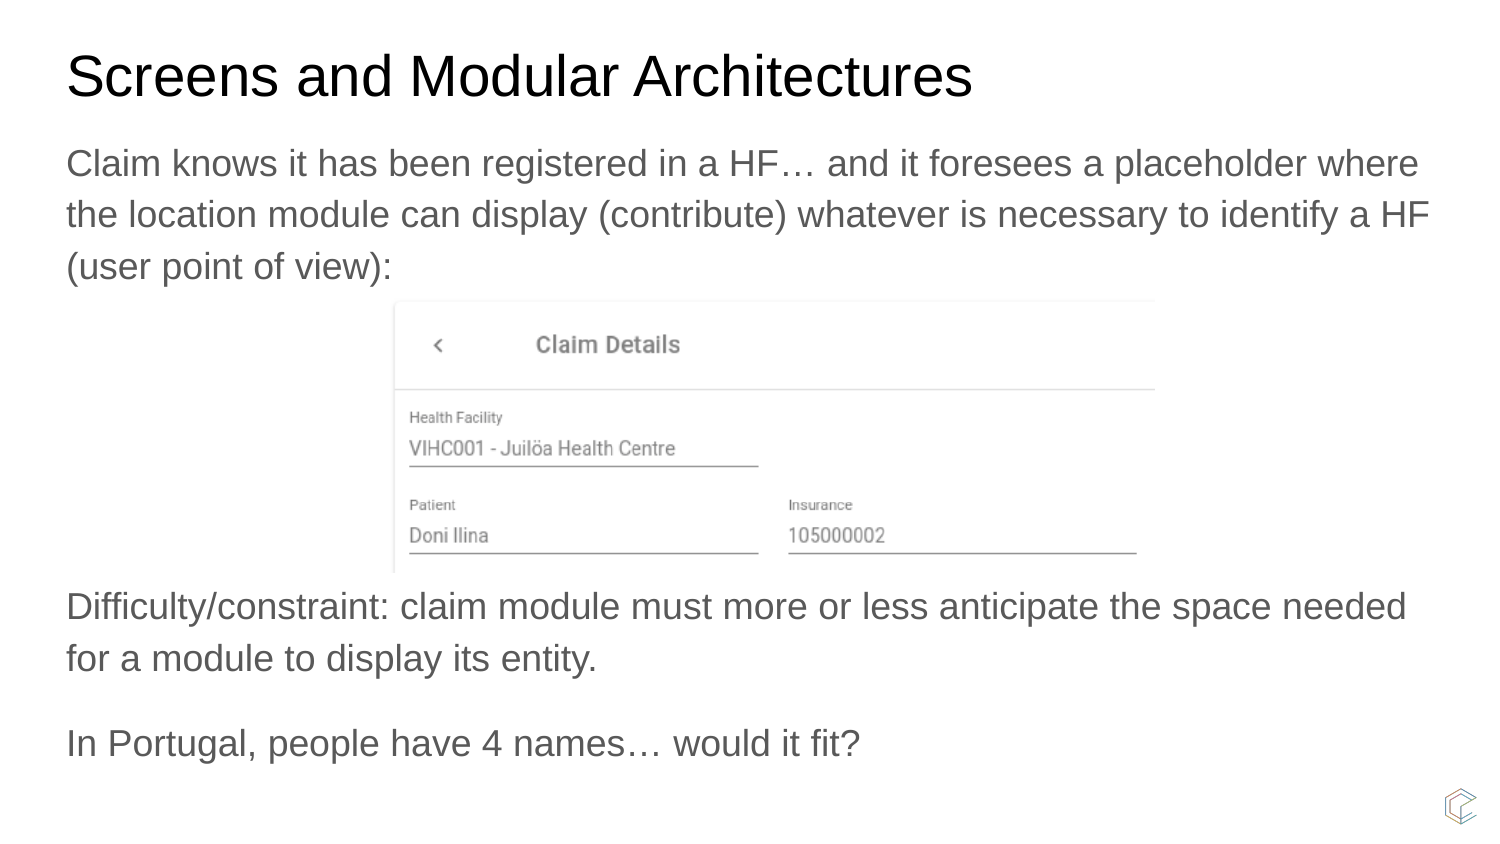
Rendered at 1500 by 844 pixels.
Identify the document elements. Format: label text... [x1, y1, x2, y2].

title Screens and Modular Architectures [51, 23, 1449, 117]
picture [1441, 784, 1481, 829]
picture [362, 293, 1155, 573]
list Claim knows it has been registered in a HF… and it foresees a placeholder where the location module can display (contribute) whatever is necessary to identify a HF (user point of view): Difficulty/constraint: claim module must more or less anticipate the space needed for a module to display its entity. In Portugal, people have 4 names… would it fit? [51, 117, 1449, 750]
